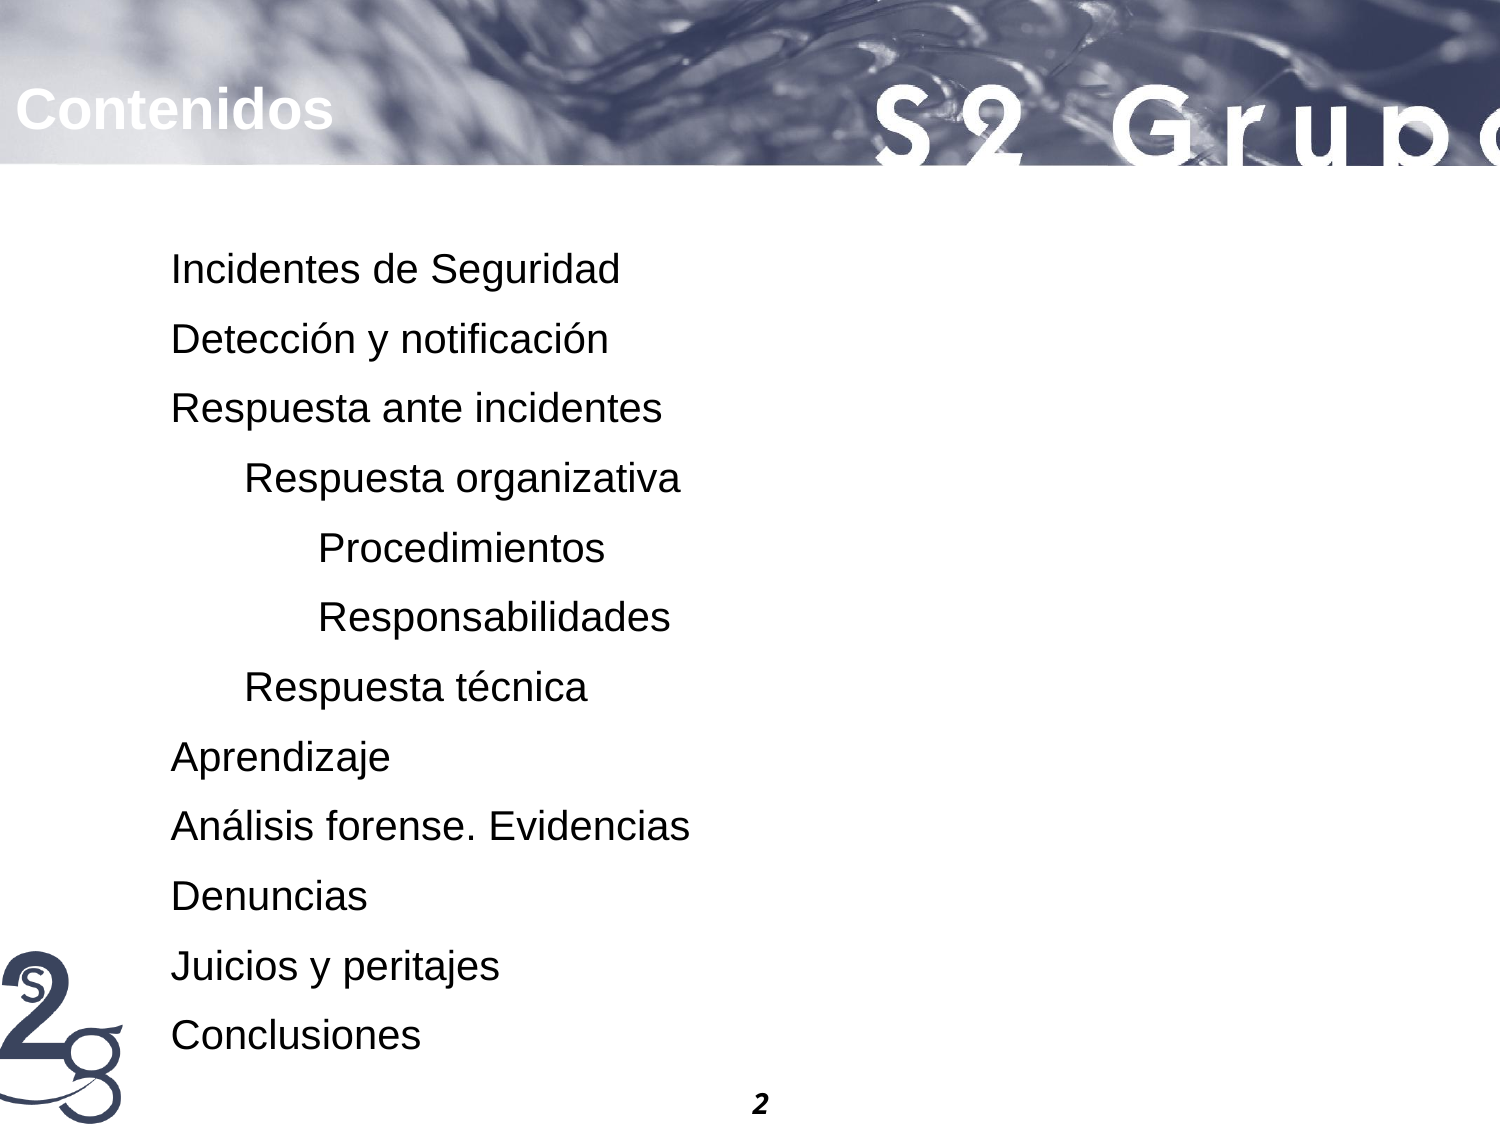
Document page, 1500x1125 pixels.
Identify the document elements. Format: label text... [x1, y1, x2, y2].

text_box Contenidos [0, 0, 749, 149]
text_box Incidentes de Seguridad Detección y notificación Respuesta ante incidentes Respuesta organizativa Procedimientos Responsabilidades Respuesta técnica Aprendizaje Análisis forense. Evidencias Denuncias Juicios y peritajes Conclusiones [155, 168, 1182, 1125]
picture [0, 951, 125, 1125]
picture [0, 0, 1500, 166]
